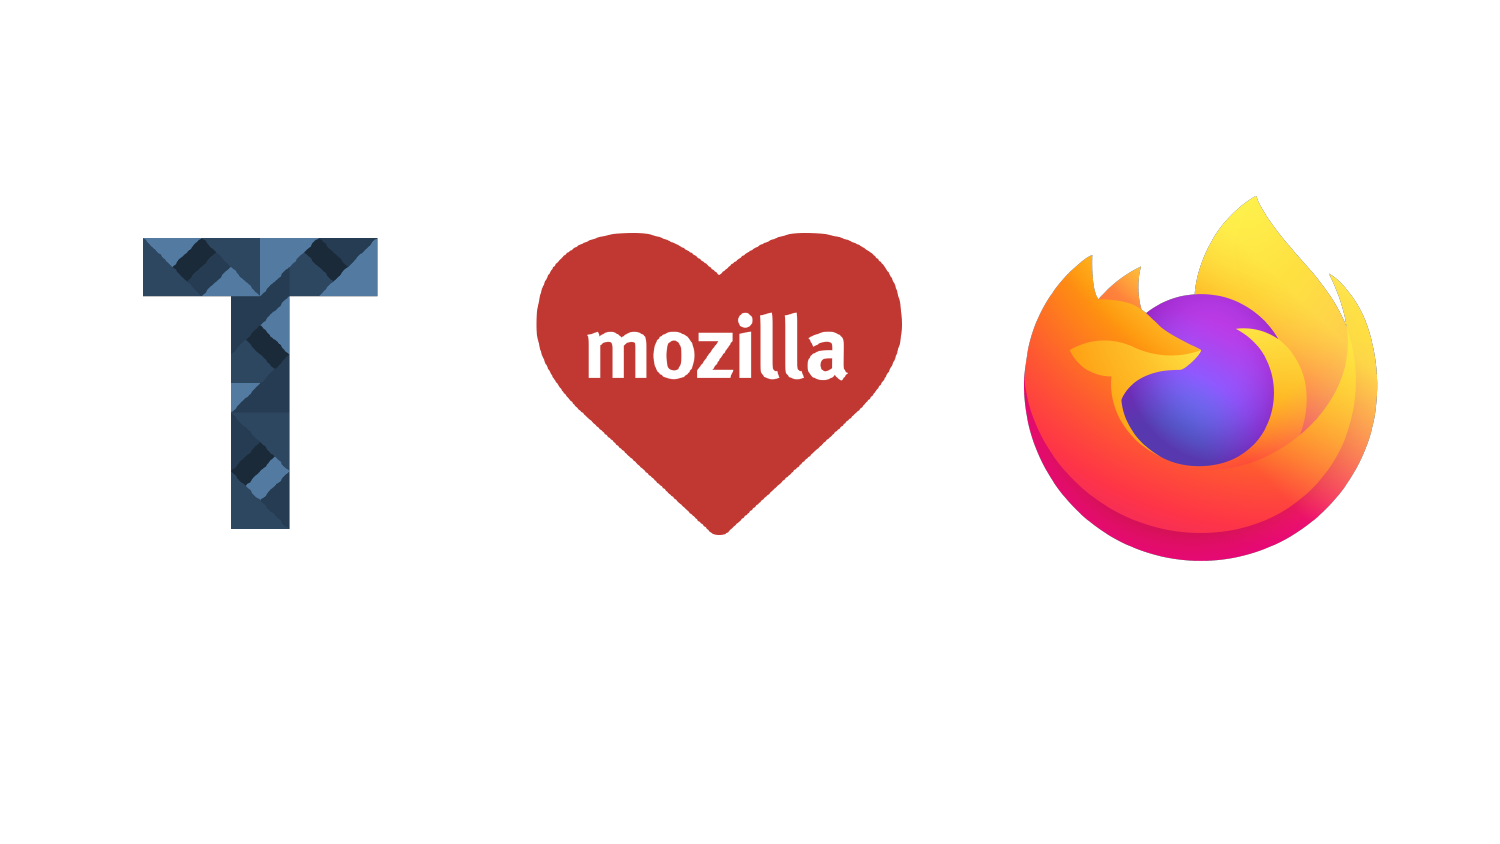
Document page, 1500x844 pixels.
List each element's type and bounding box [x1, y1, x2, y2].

picture [531, 196, 906, 570]
picture [1001, 196, 1398, 570]
picture [72, 196, 447, 570]
